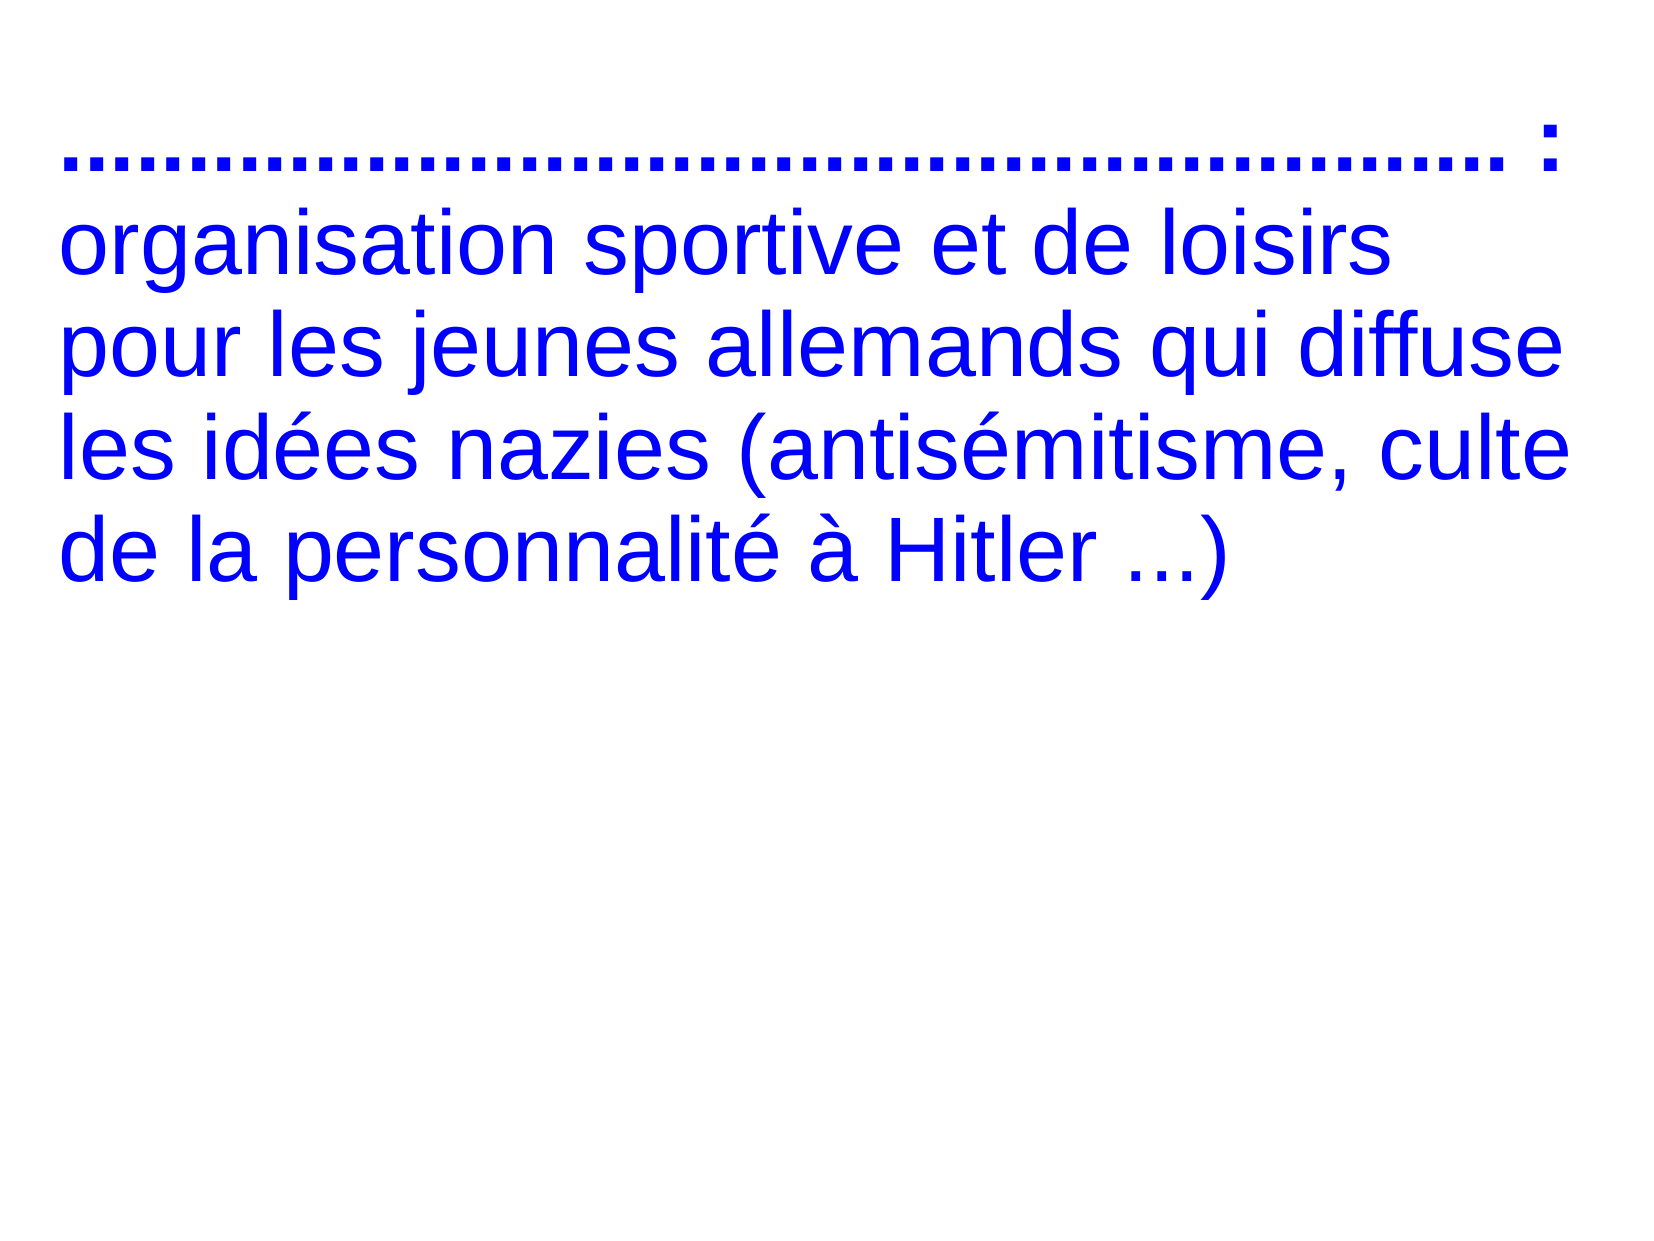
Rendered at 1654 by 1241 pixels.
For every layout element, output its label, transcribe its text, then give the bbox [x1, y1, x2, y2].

title ......................................................... : organisation sportive et de loisirs pour les jeunes allemands qui diffuse les idées nazies (antisémitisme, culte de la personnalité à Hitler ...) [59, 88, 1577, 602]
